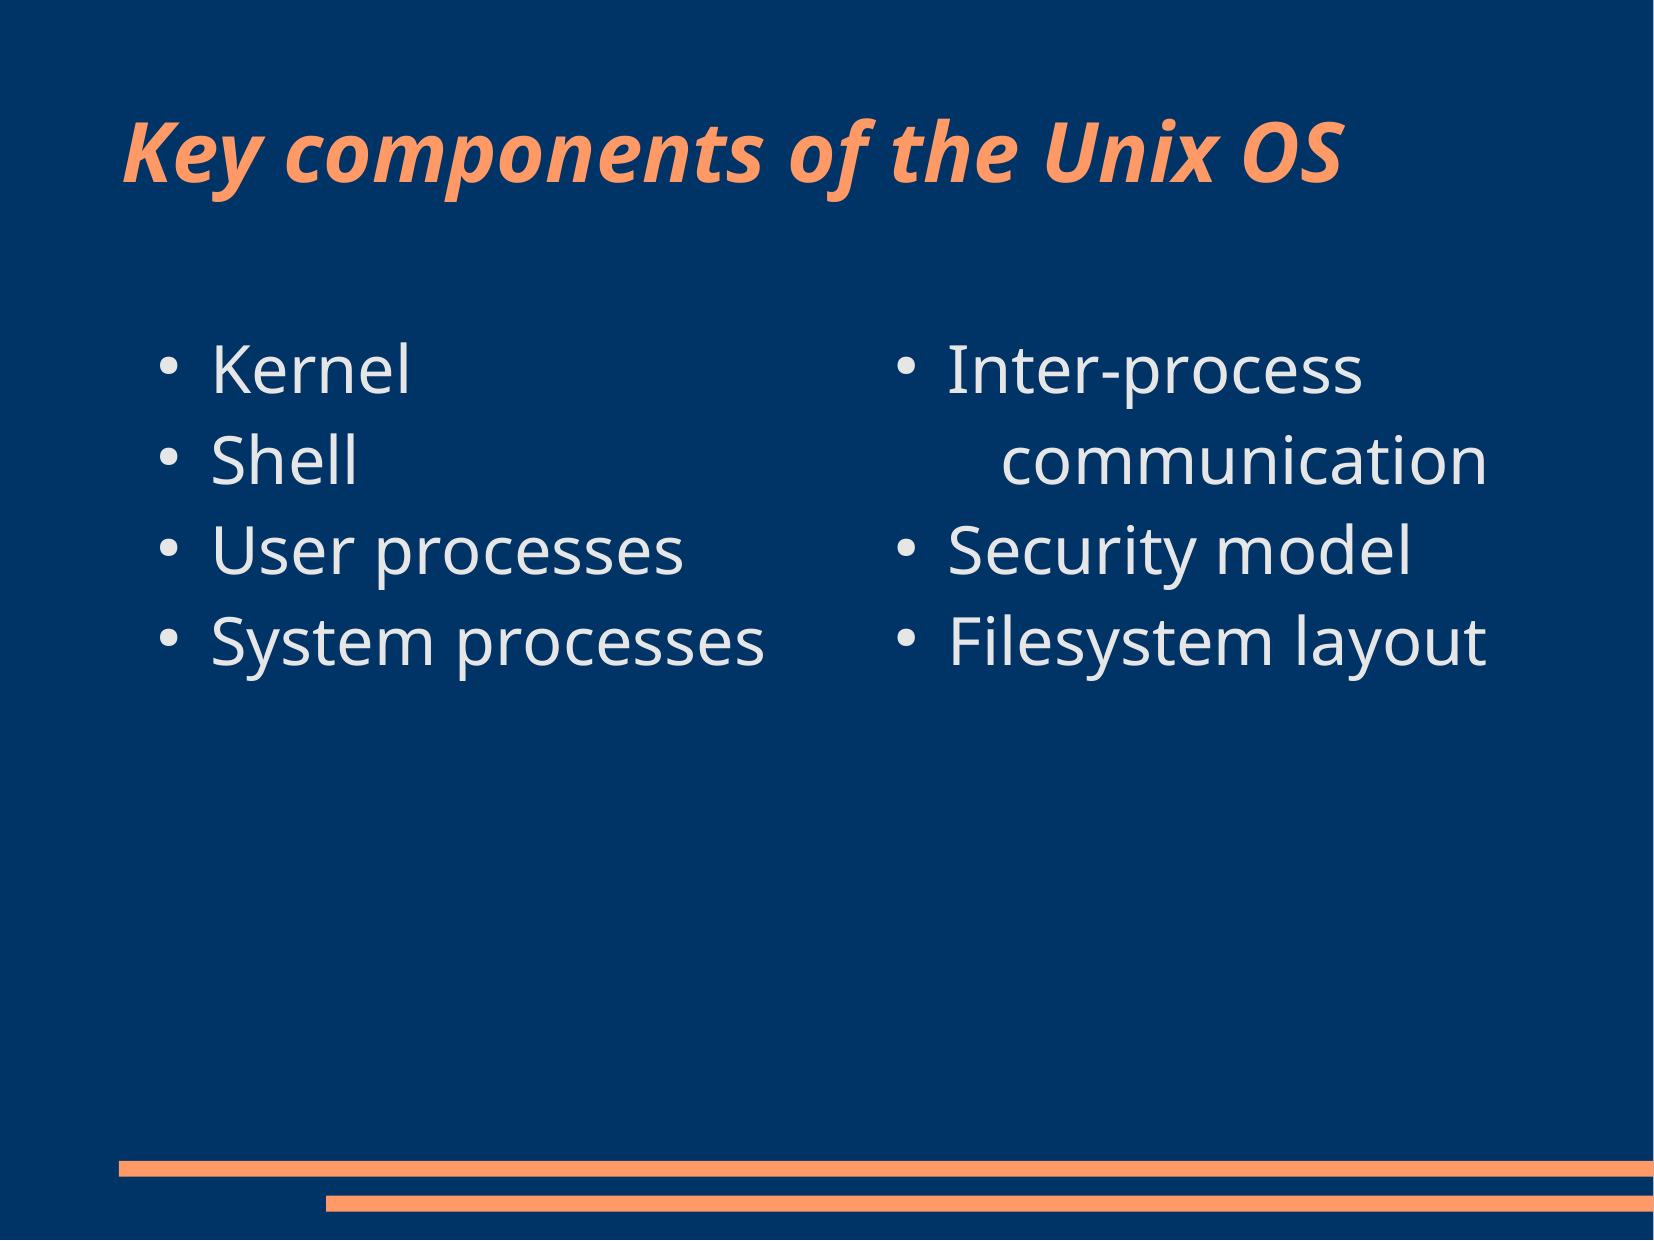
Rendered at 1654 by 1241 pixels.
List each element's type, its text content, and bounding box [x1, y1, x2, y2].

list Kernel Shell User processes System processes [121, 322, 824, 1132]
list Inter-process communication Security model Filesystem layout [858, 322, 1562, 1132]
title Key components of the Unix OS [121, 46, 1534, 254]
